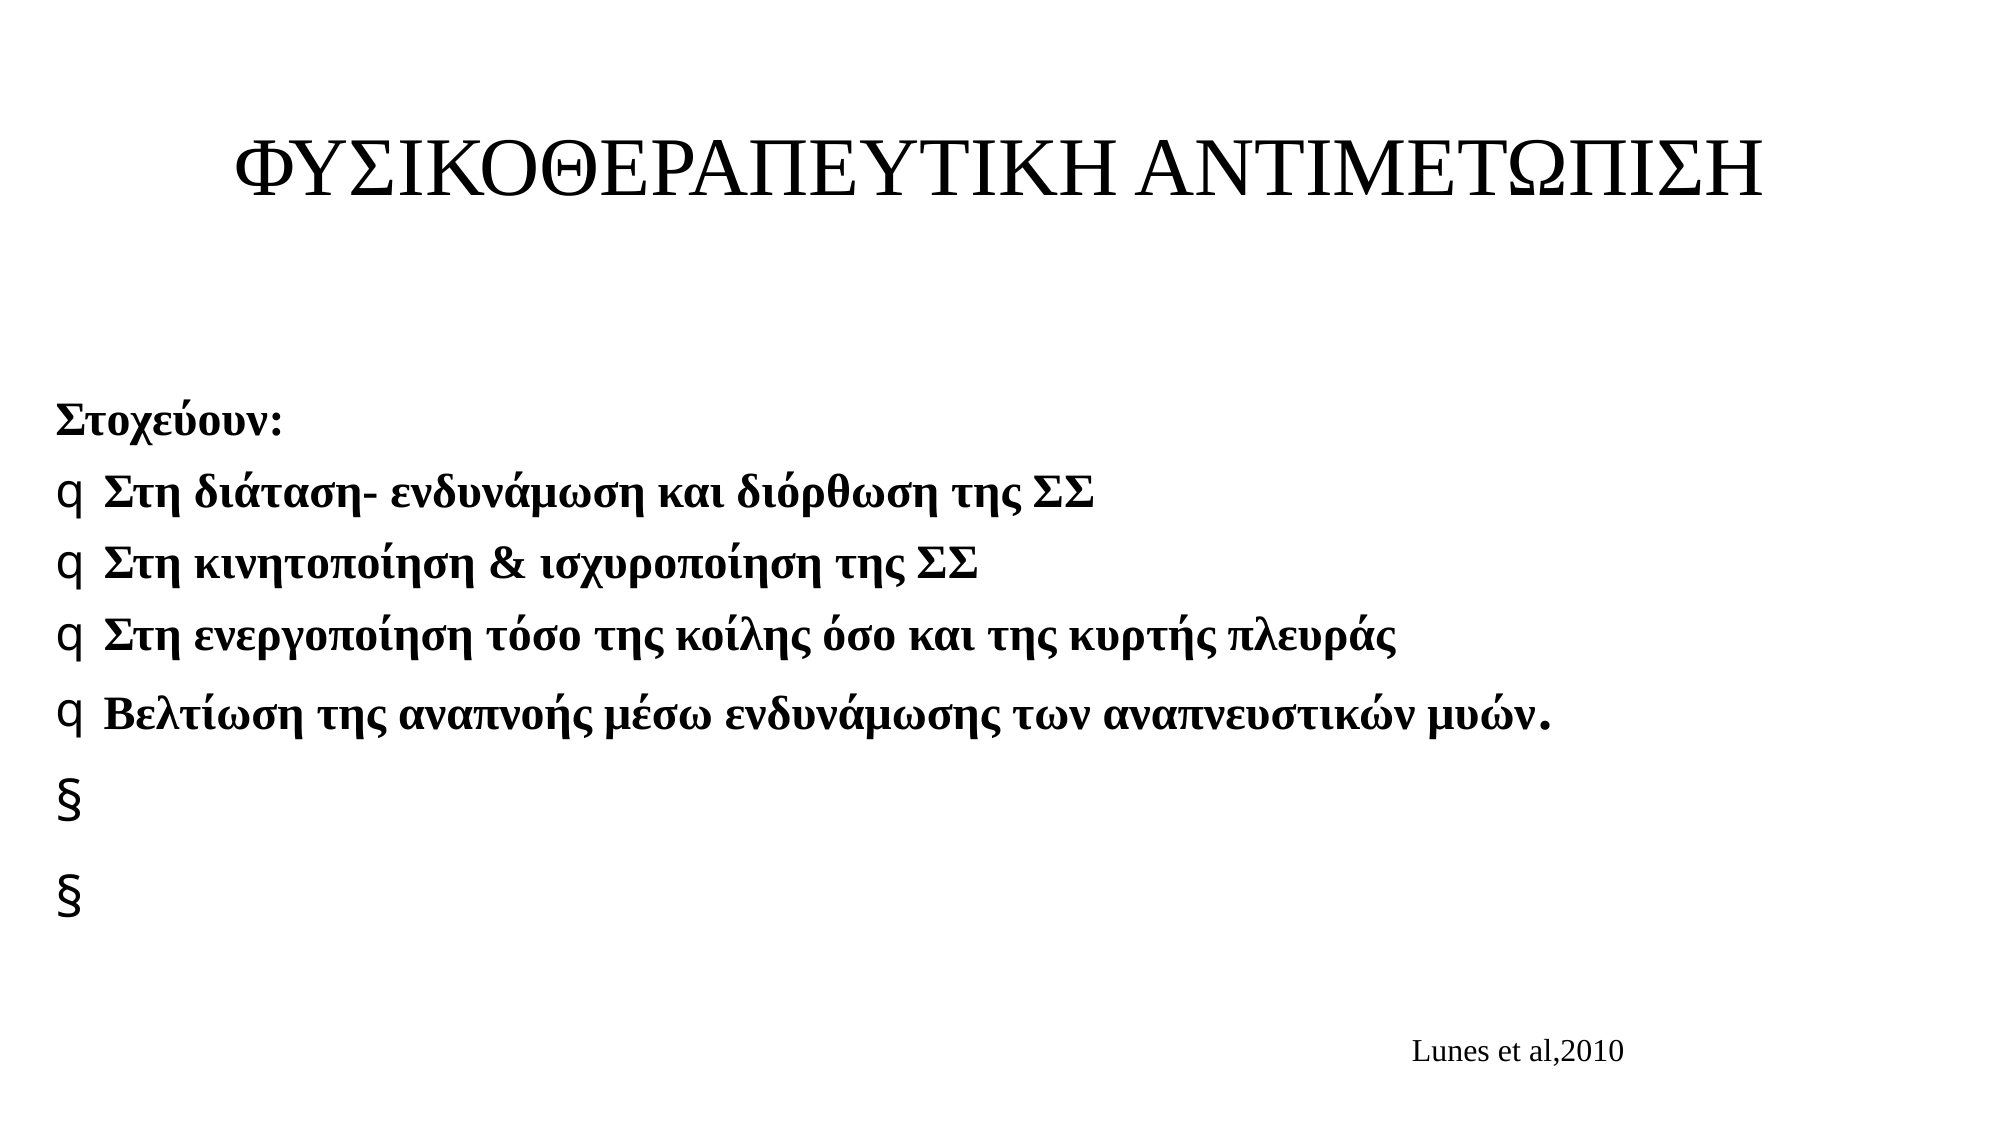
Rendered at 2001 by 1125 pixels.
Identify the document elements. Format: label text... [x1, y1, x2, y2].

list Στοχεύουν: Στη διάταση- ενδυνάμωση και διόρθωση της ΣΣ Στη κινητοποίηση & ισχυροποίηση της ΣΣ Στη ενεργοποίηση τόσο της κοίλης όσο και της κυρτής πλευράς Βελτίωση της αναπνοής μέσω ενδυνάμωσης των αναπνευστικών μυών. Lunes et al,2010 [40, 299, 1967, 1081]
title ΦΥΣΙΚΟΘΕΡΑΠΕΥΤΙΚΗ ΑΝΤΙΜΕΤΩΠΙΣΗ [137, 59, 1863, 278]
